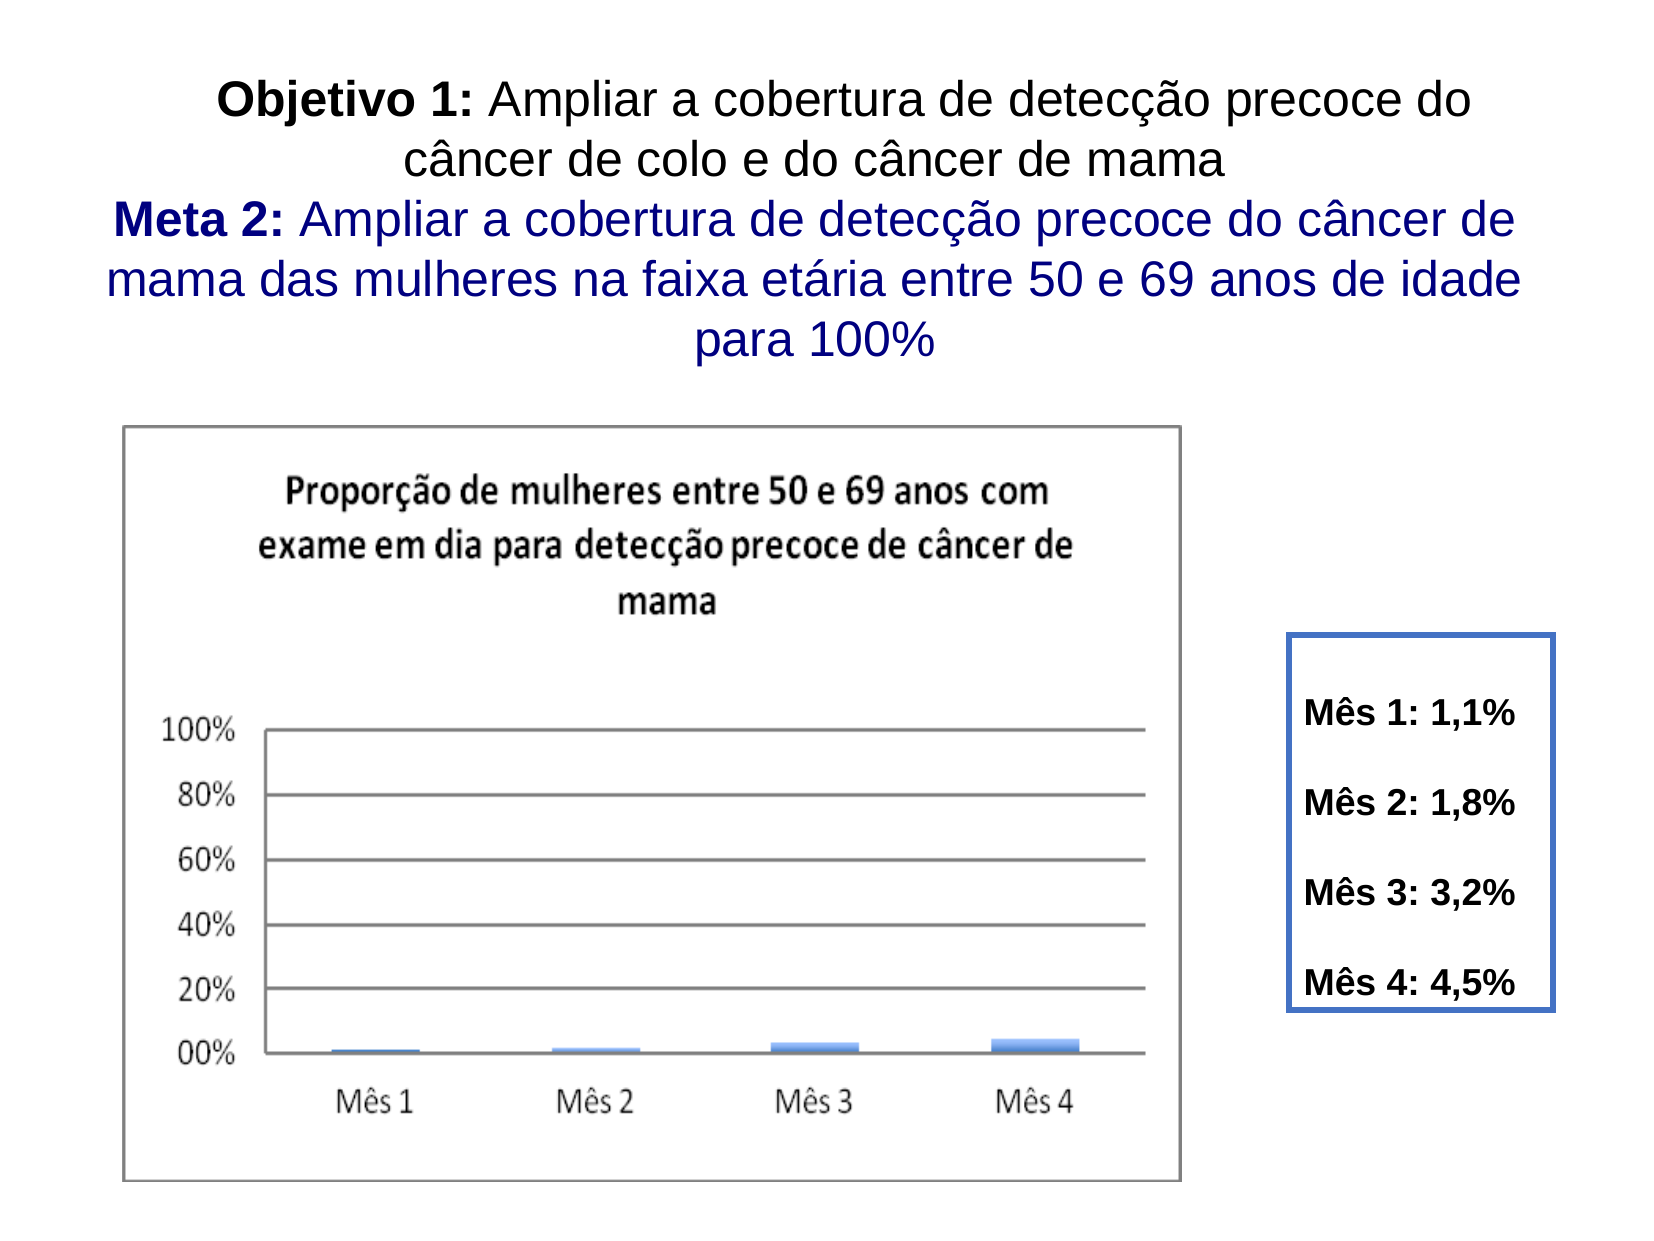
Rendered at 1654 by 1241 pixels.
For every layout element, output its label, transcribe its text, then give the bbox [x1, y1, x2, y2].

picture [121, 425, 1182, 1182]
title Objetivo 1: Ampliar a cobertura de detecção precoce do câncer de colo e do câncer de mama Meta 2: Ampliar a cobertura de detecção precoce do câncer de mama das mulheres na faixa etária entre 50 e 69 anos de idade para 100% [70, 66, 1560, 367]
text_box Mês 1: 1,1% Mês 2: 1,8% Mês 3: 3,2% Mês 4: 4,5% [1288, 635, 1553, 1011]
